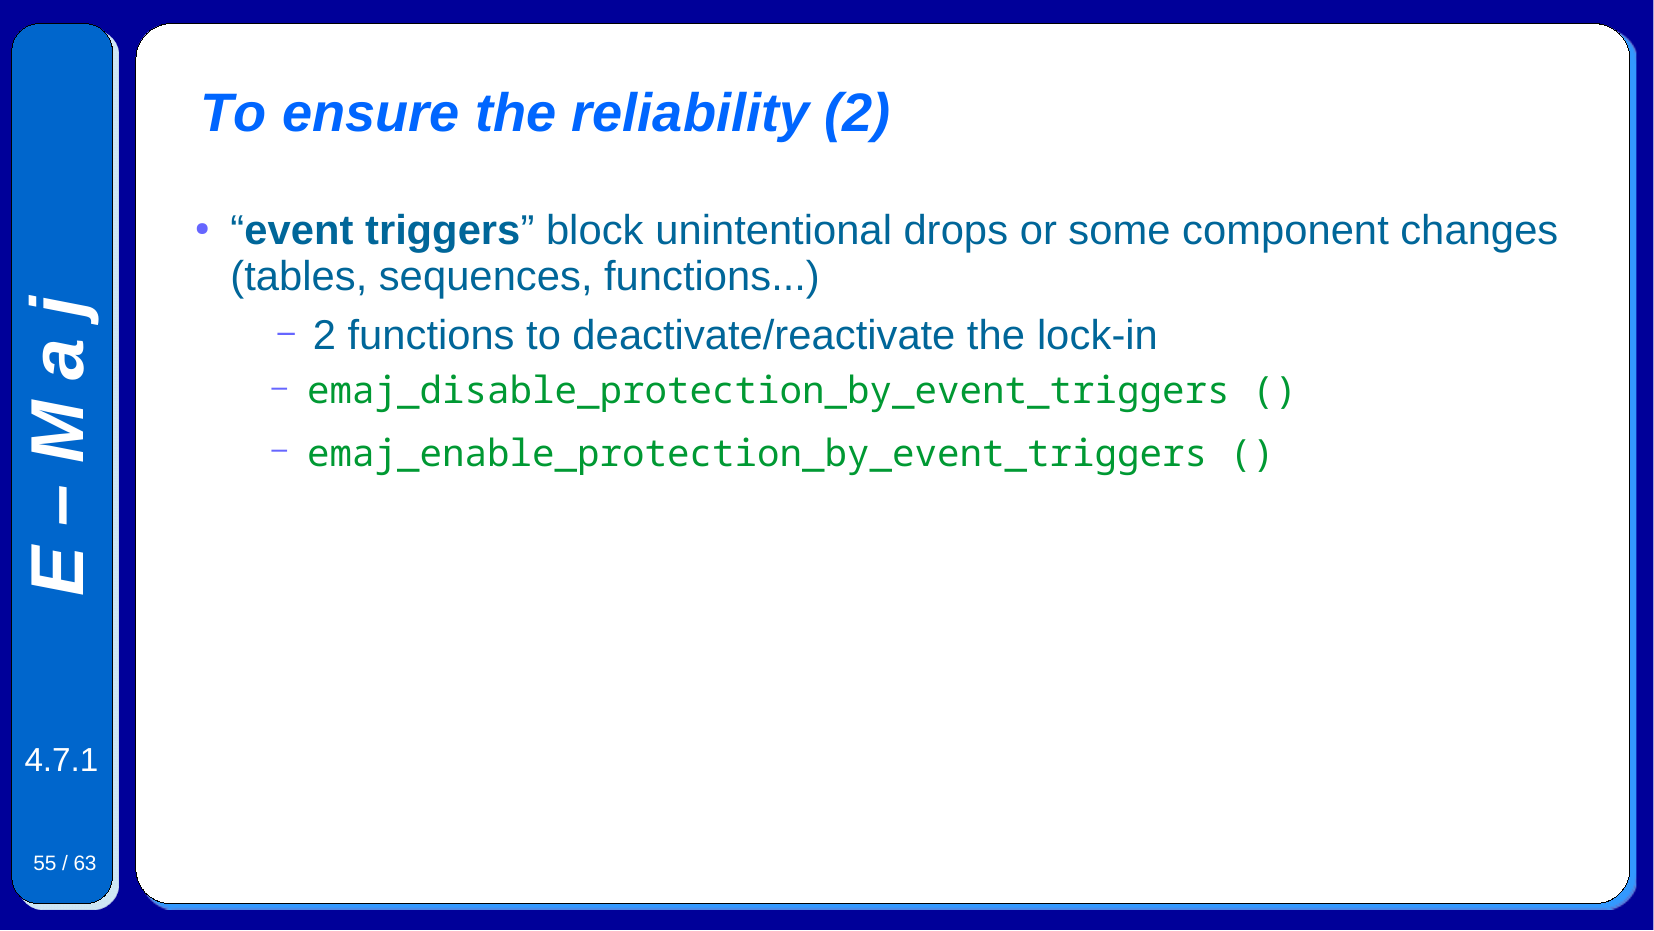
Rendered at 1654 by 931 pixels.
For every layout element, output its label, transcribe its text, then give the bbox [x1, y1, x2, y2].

title To ensure the reliability (2) [200, 34, 1575, 191]
list “event triggers” block unintentional drops or some component changes (tables, sequences, functions...) 2 functions to deactivate/reactivate the lock-in emaj_disable_protection_by_event_triggers () emaj_enable_protection_by_event_triggers () [177, 206, 1587, 827]
